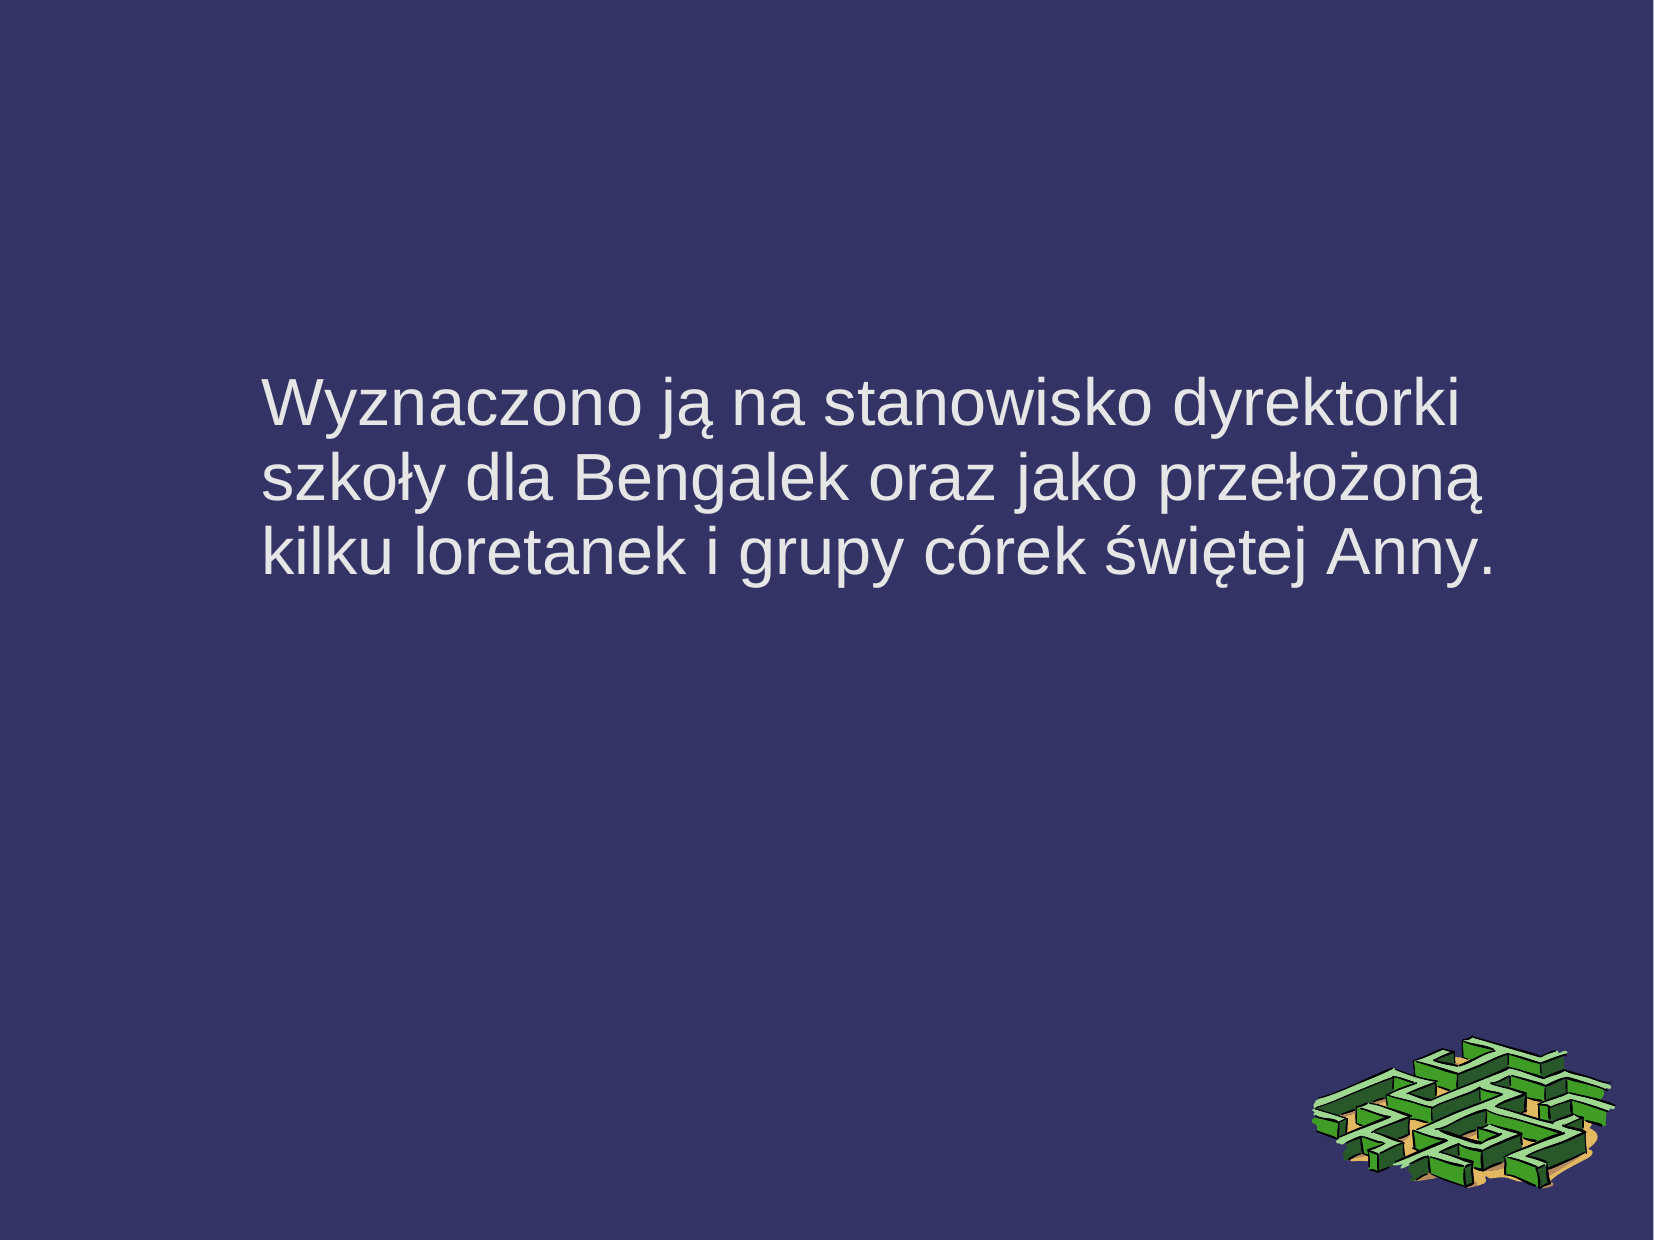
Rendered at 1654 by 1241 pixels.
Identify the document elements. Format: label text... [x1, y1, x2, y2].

list Wyznaczono ją na stanowisko dyrektorki szkoły dla Bengalek oraz jako przełożoną kilku loretanek i grupy córek świętej Anny. [178, 364, 1570, 1147]
